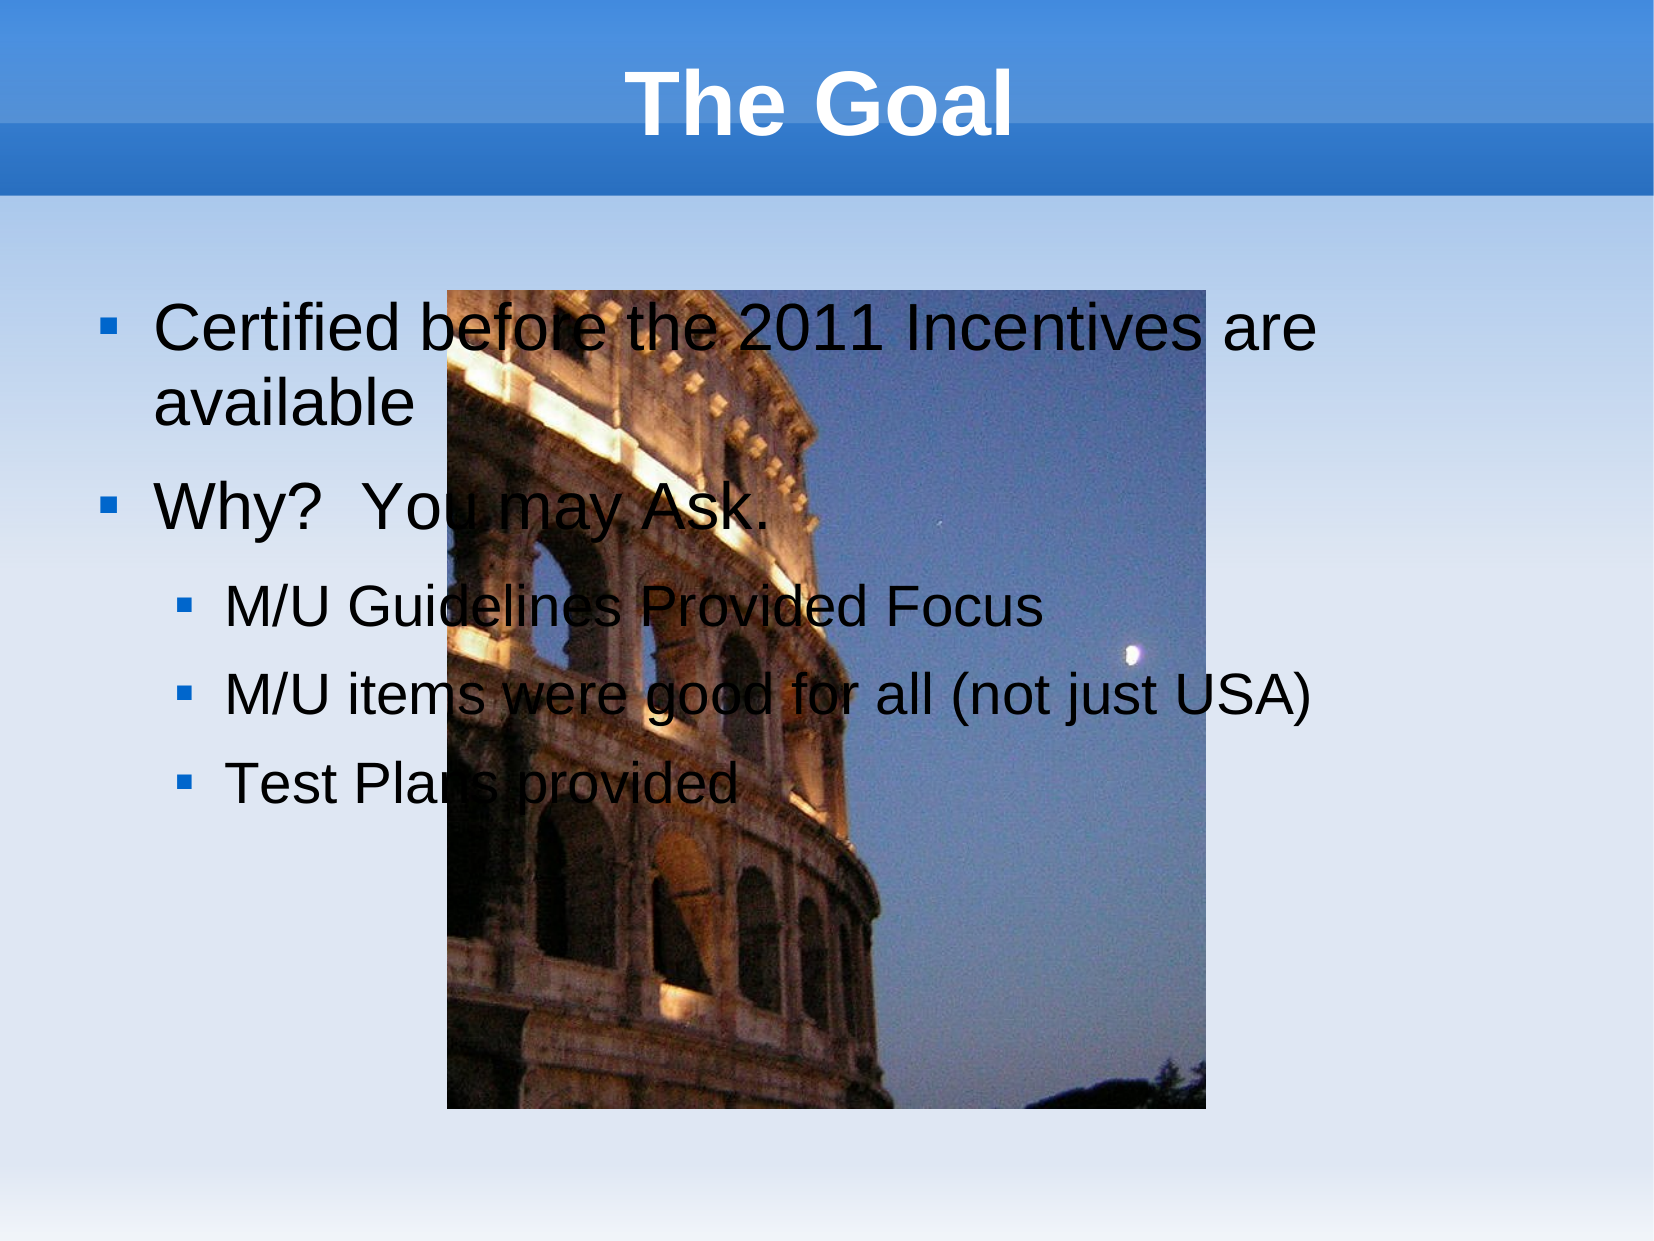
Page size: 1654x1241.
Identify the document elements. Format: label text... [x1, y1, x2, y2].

picture [0, 0, 1654, 1241]
title The Goal [76, 0, 1565, 208]
list Certified before the 2011 Incentives are available Why? You may Ask. M/U Guidelines Provided Focus M/U items were good for all (not just USA) Test Plans provided [845, 290, 1572, 1094]
